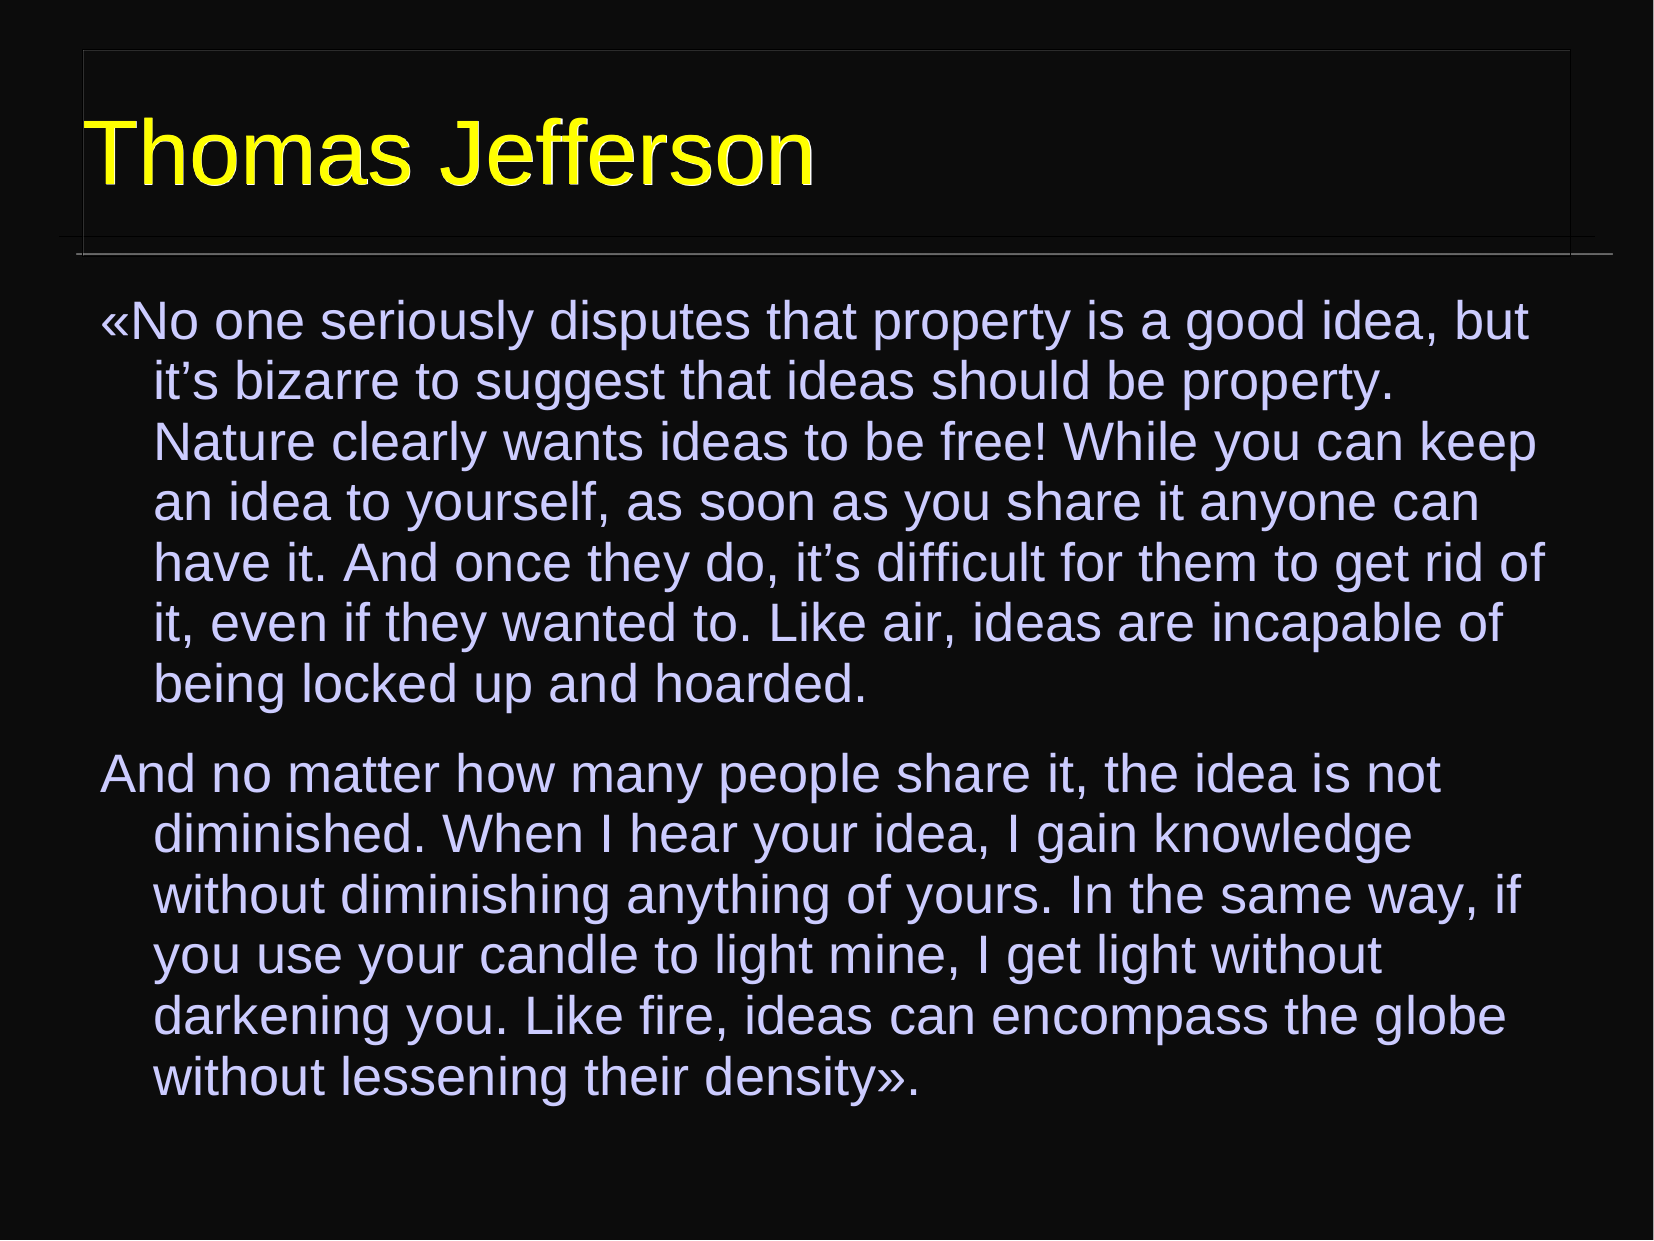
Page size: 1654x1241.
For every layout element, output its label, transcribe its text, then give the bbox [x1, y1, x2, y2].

list «No one seriously disputes that property is a good idea, but it’s bizarre to suggest that ideas should be property. Nature clearly wants ideas to be free! While you can keep an idea to yourself, as soon as you share it anyone can have it. And once they do, it’s difficult for them to get rid of it, even if they wanted to. Like air, ideas are incapable of being locked up and hoarded. And no matter how many people share it, the idea is not diminished. When I hear your idea, I gain knowledge without diminishing anything of yours. In the same way, if you use your candle to light mine, I get light without darkening you. Like fire, ideas can encompass the globe without lessening their density». [82, 290, 1571, 1107]
title Thomas Jefferson [82, 49, 1571, 257]
